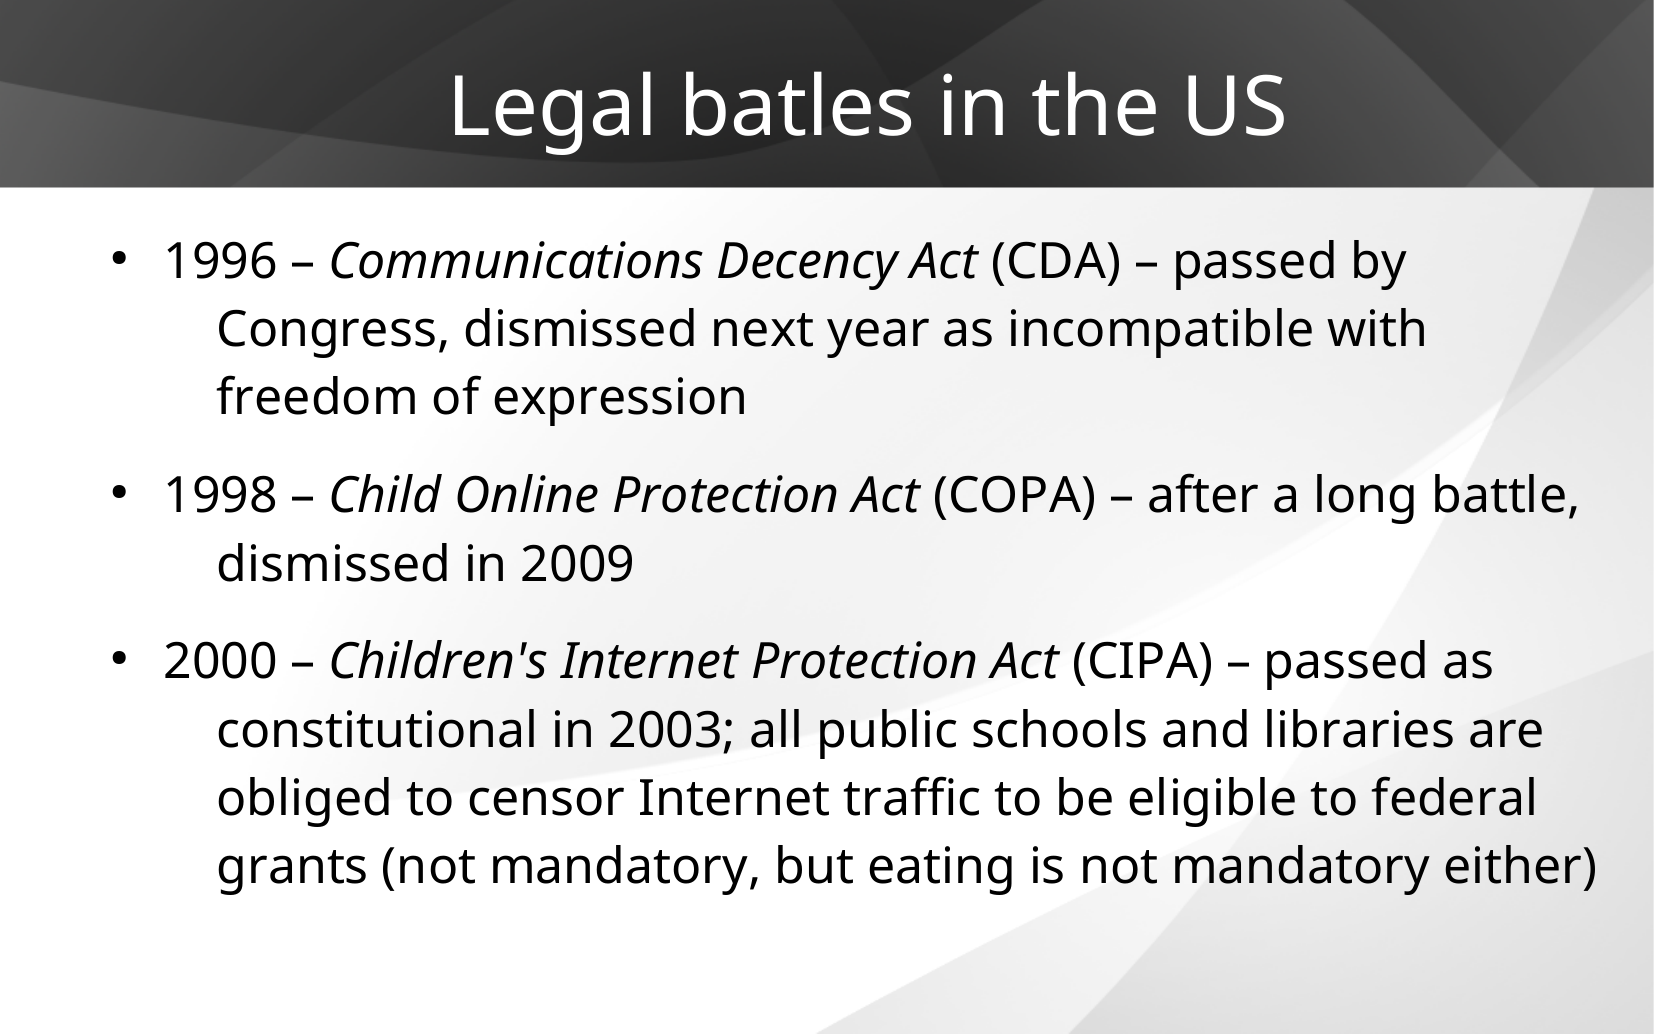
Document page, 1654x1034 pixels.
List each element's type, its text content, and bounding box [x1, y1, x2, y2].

picture [0, 0, 1654, 1034]
list 1996 – Communications Decency Act (CDA) – passed by Congress, dismissed next year as incompatible with freedom of expression 1998 – Child Online Protection Act (COPA) – after a long battle, dismissed in 2009 2000 – Children's Internet Protection Act (CIPA) – passed as constitutional in 2003; all public schools and libraries are obliged to censor Internet traffic to be eligible to federal grants (not mandatory, but eating is not mandatory either) [75, 225, 1613, 1013]
title Legal batles in the US [124, 0, 1613, 208]
